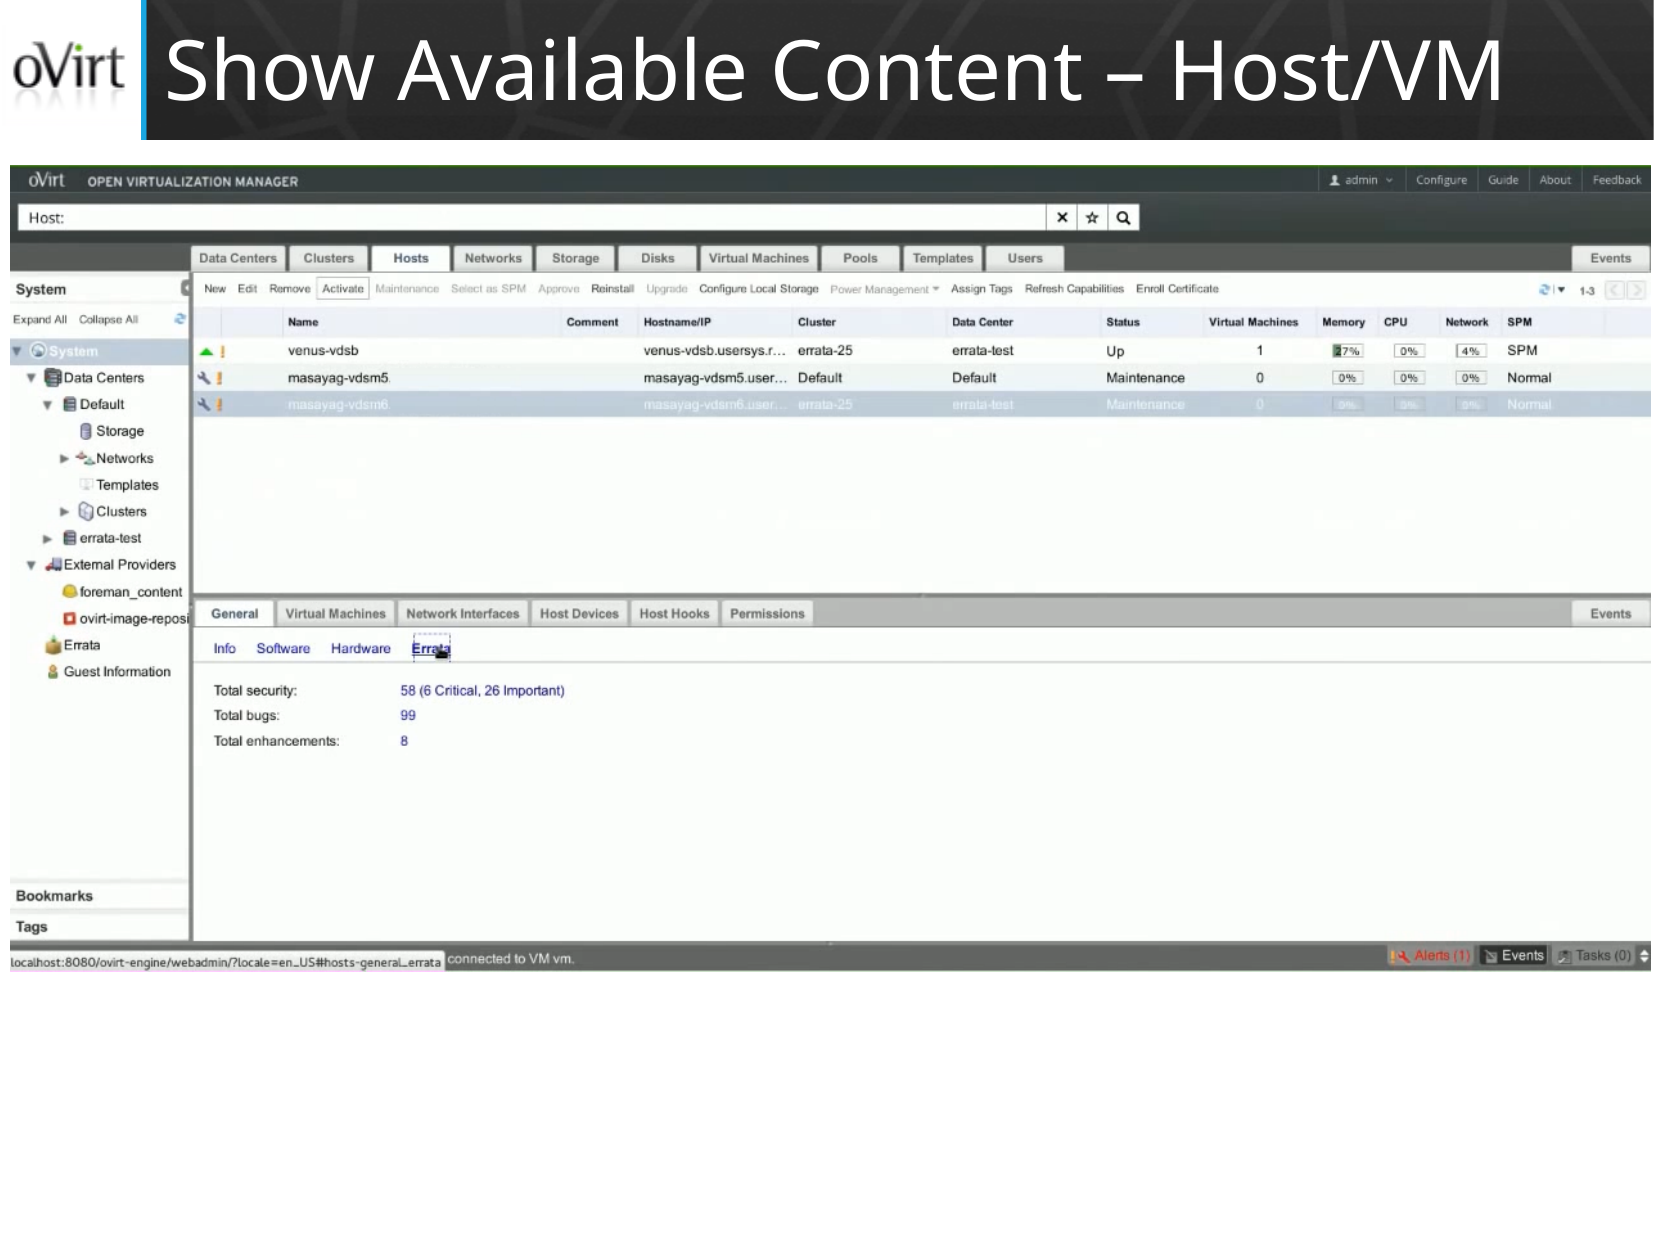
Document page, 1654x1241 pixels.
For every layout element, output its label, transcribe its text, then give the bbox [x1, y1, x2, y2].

picture [0, 0, 1654, 140]
picture [10, 165, 1651, 972]
title Show Available Content – Host/VM [164, 18, 1653, 119]
